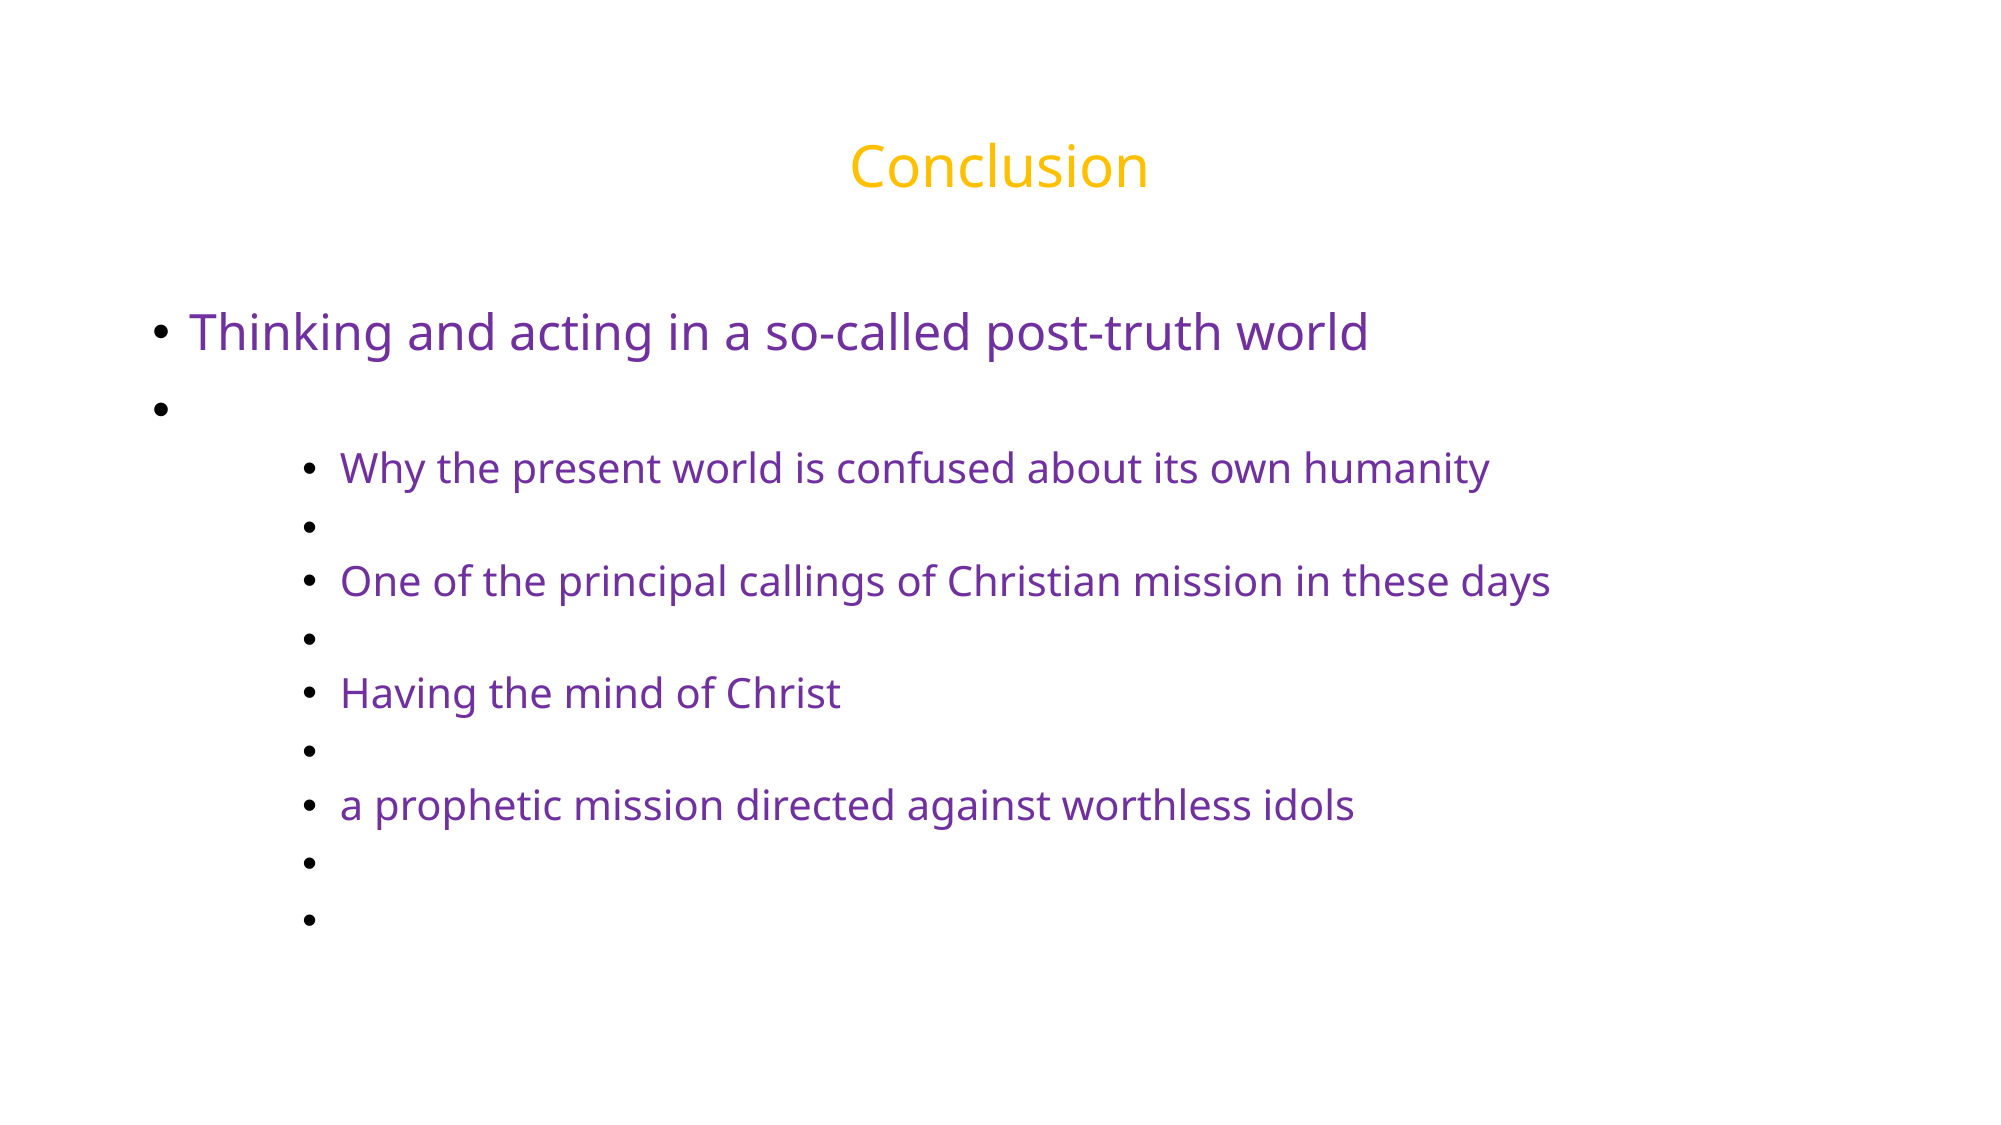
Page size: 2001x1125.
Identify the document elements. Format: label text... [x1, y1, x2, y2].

list Thinking and acting in a so-called post-truth world Why the present world is confused about its own humanity One of the principal callings of Christian mission in these days Having the mind of Christ a prophetic mission directed against worthless idols [137, 299, 1863, 1014]
title Conclusion [137, 59, 1863, 278]
